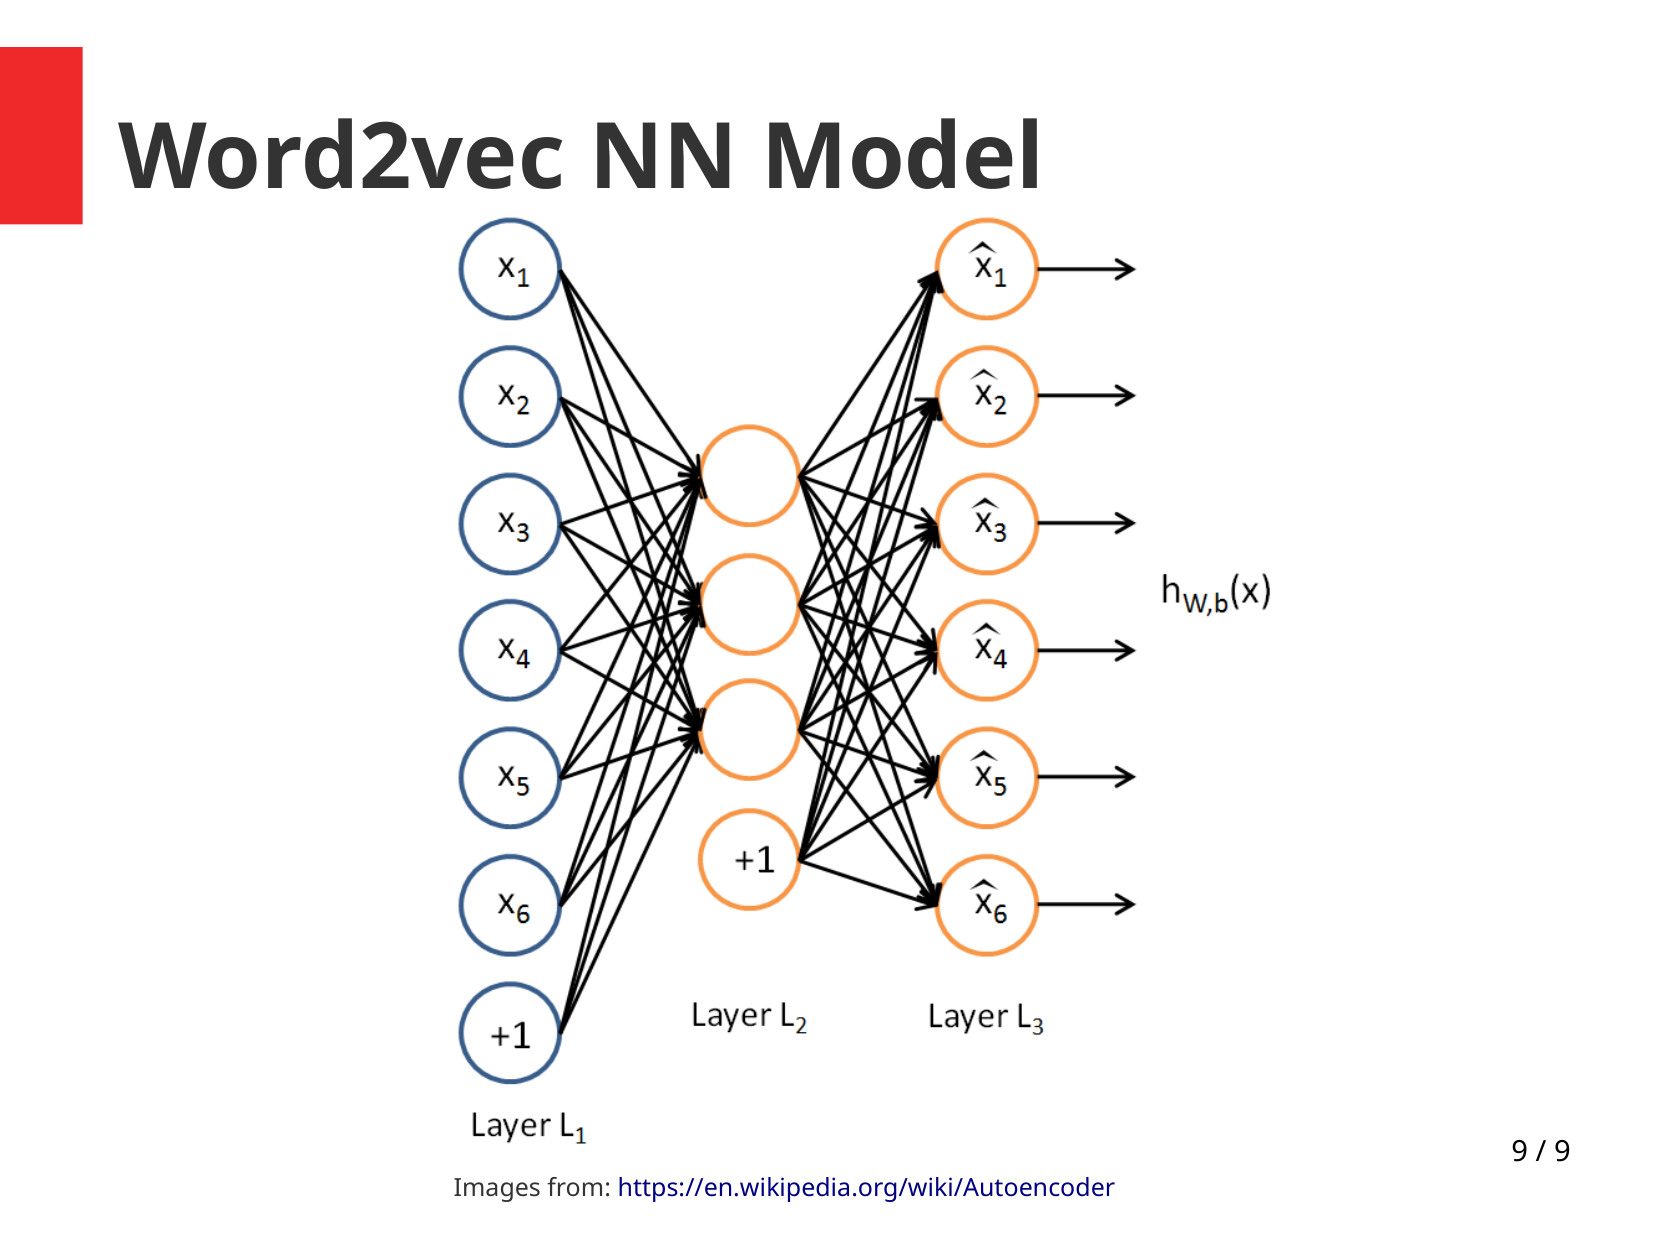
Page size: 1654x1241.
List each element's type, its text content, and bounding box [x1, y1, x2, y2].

list Images from: https://en.wikipedia.org/wiki/Autoencoder [382, 1170, 1246, 1216]
title Word2vec NN Model [118, 49, 1571, 257]
picture [435, 209, 1291, 1156]
